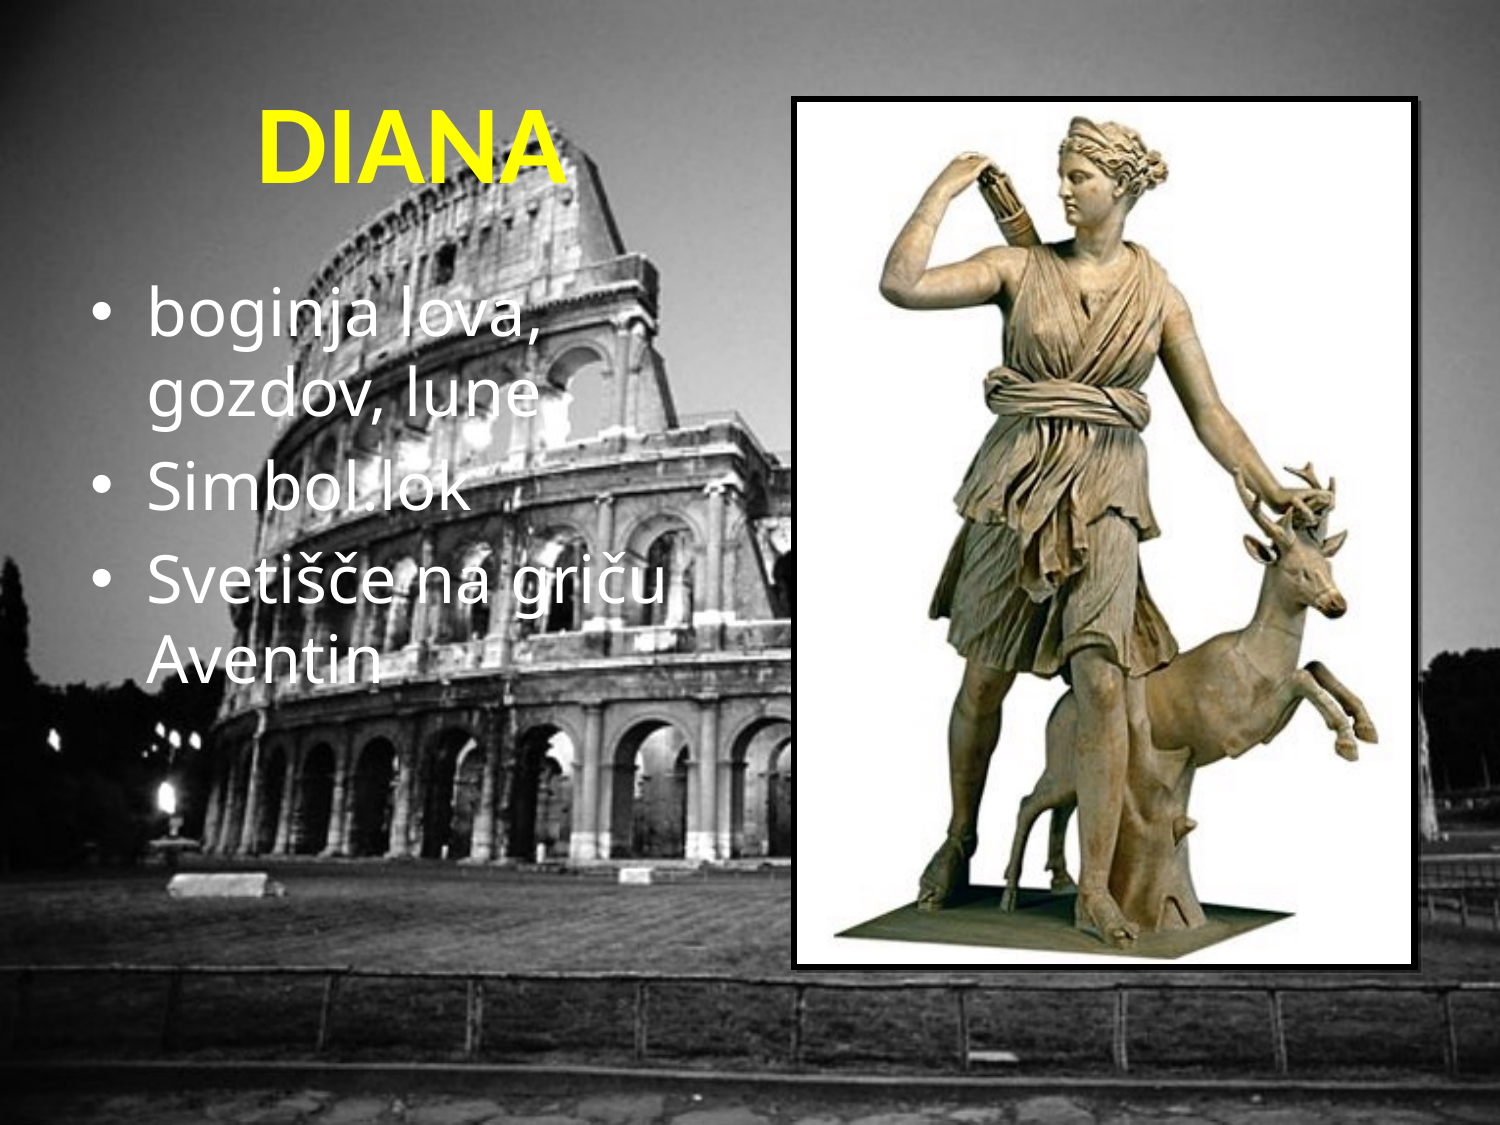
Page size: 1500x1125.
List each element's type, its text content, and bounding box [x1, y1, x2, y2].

list boginja lova, gozdov, lune. Simbol:lok Svetišče na griču Aventin [75, 262, 750, 1012]
picture [0, 0, 1500, 1125]
title DIANA [75, 45, 750, 232]
